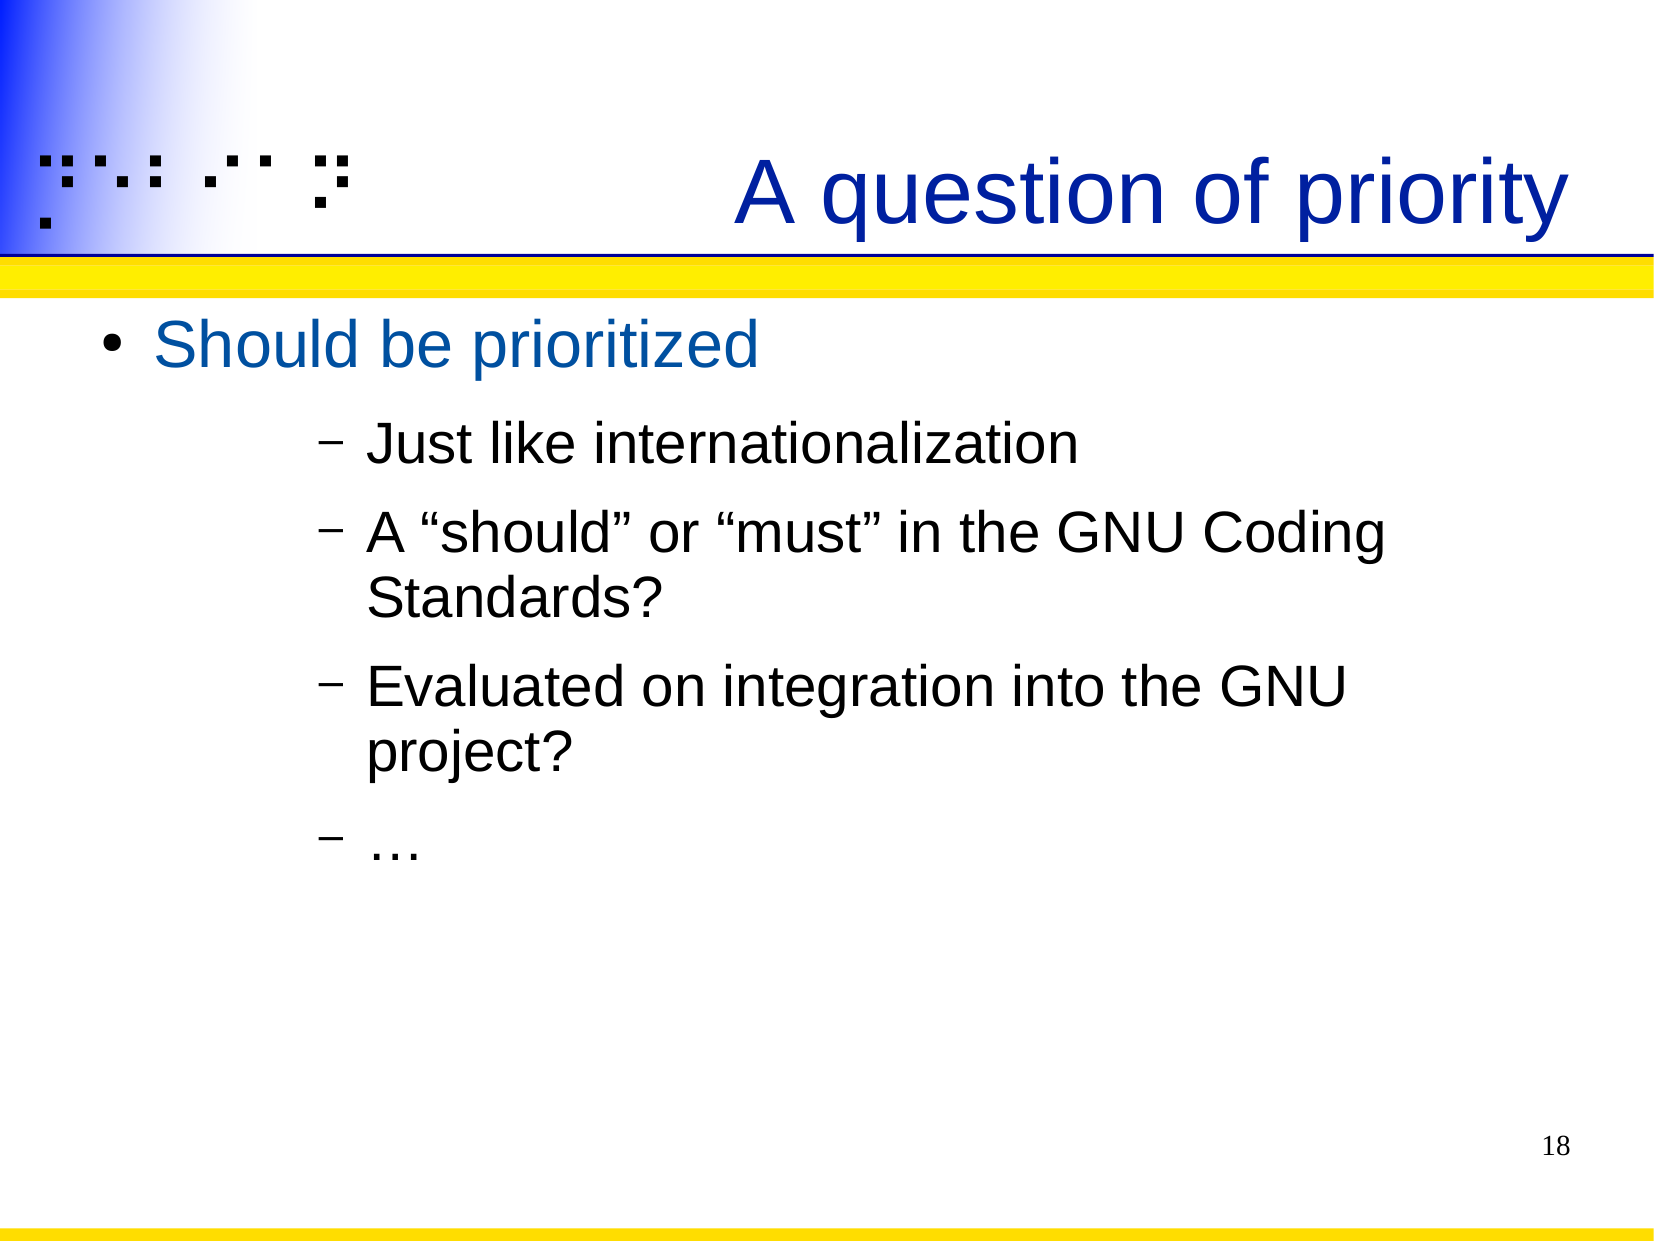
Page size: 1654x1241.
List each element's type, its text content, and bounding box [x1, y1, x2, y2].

list Should be prioritized Just like internationalization A “should” or “must” in the GNU Coding Standards? Evaluated on integration into the GNU project? … [82, 307, 1571, 1126]
title A question of priority [372, 126, 1571, 257]
